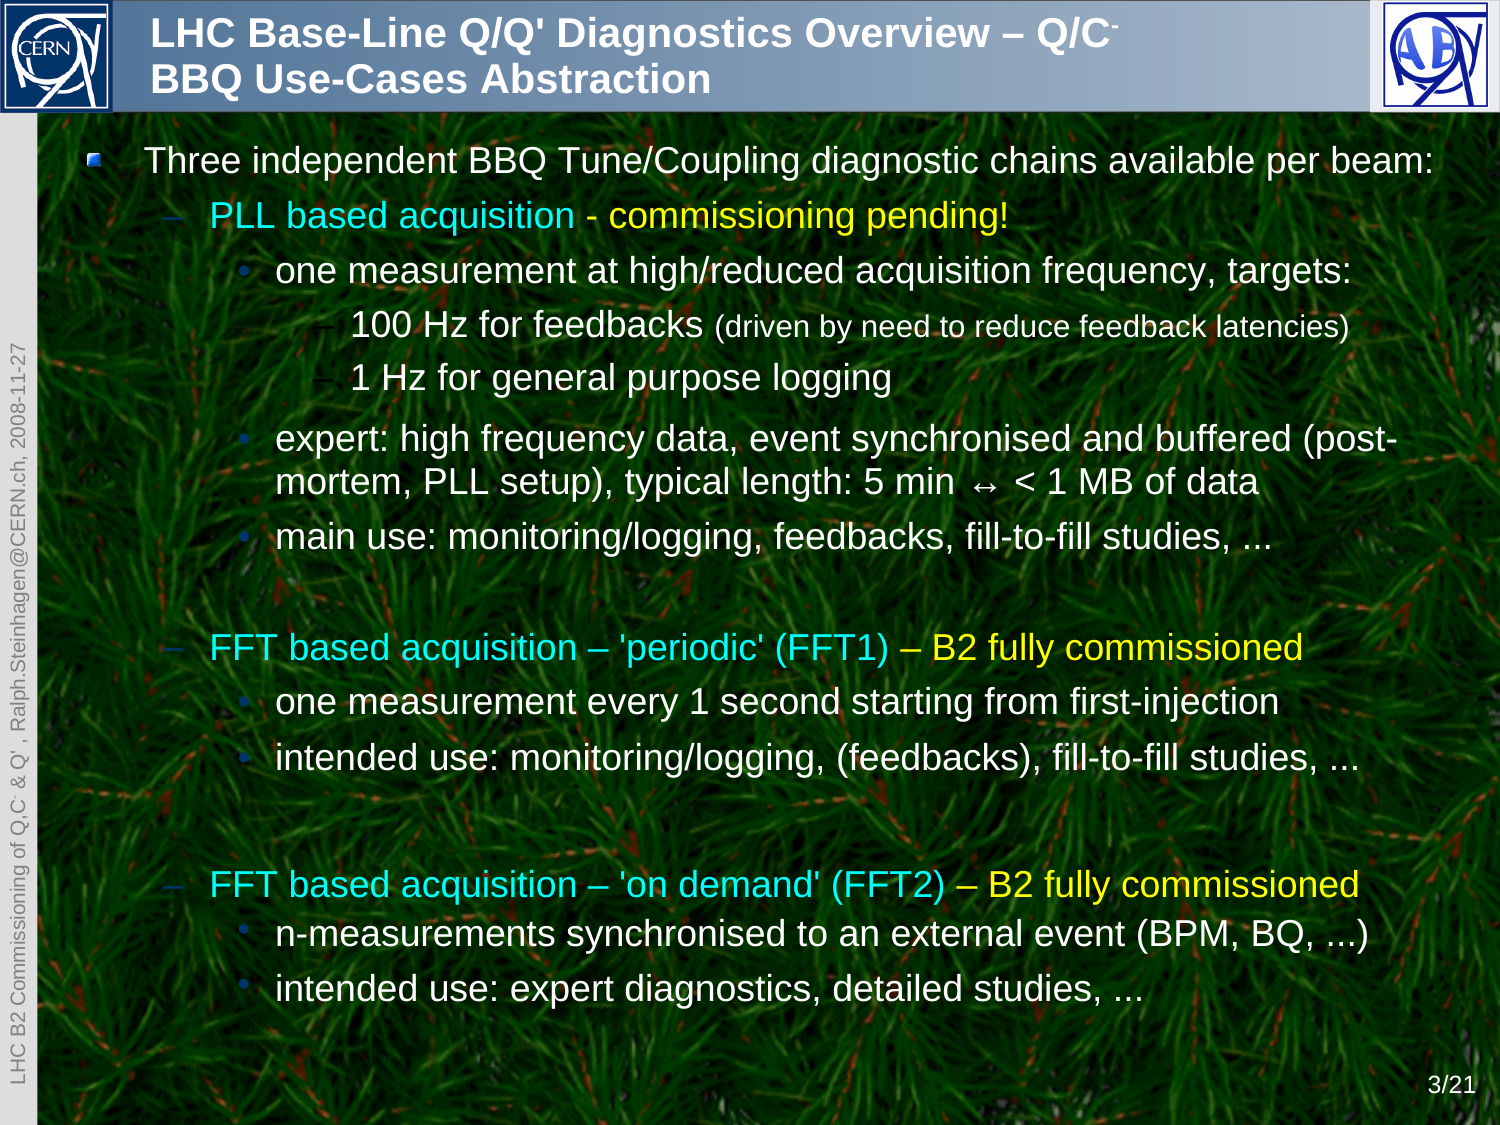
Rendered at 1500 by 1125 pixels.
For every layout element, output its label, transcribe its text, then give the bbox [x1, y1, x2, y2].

picture [0, 0, 1500, 1125]
picture [1382, 1, 1489, 108]
list Three independent BBQ Tune/Coupling diagnostic chains available per beam: PLL based acquisition - commissioning pending! one measurement at high/reduced acquisition frequency, targets: 100 Hz for feedbacks (driven by need to reduce feedback latencies) 1 Hz for general purpose logging expert: high frequency data, event synchronised and buffered (post-mortem, PLL setup), typical length: 5 min ↔ < 1 MB of data main use: monitoring/logging, feedbacks, fill-to-fill studies, ... FFT based acquisition – 'periodic' (FFT1) – B2 fully commissioned one measurement every 1 second starting from first-injection intended use: monitoring/logging, (feedbacks), fill-to-fill studies, ... FFT based acquisition – 'on demand' (FFT2) – B2 fully commissioned n-measurements synchronised to an external event (BPM, BQ, ...) intended use: expert diagnostics, detailed studies, ... [87, 137, 1438, 1016]
title LHC Base-Line Q/Q' Diagnostics Overview – Q/C- BBQ Use-Cases Abstraction [150, 7, 1201, 106]
